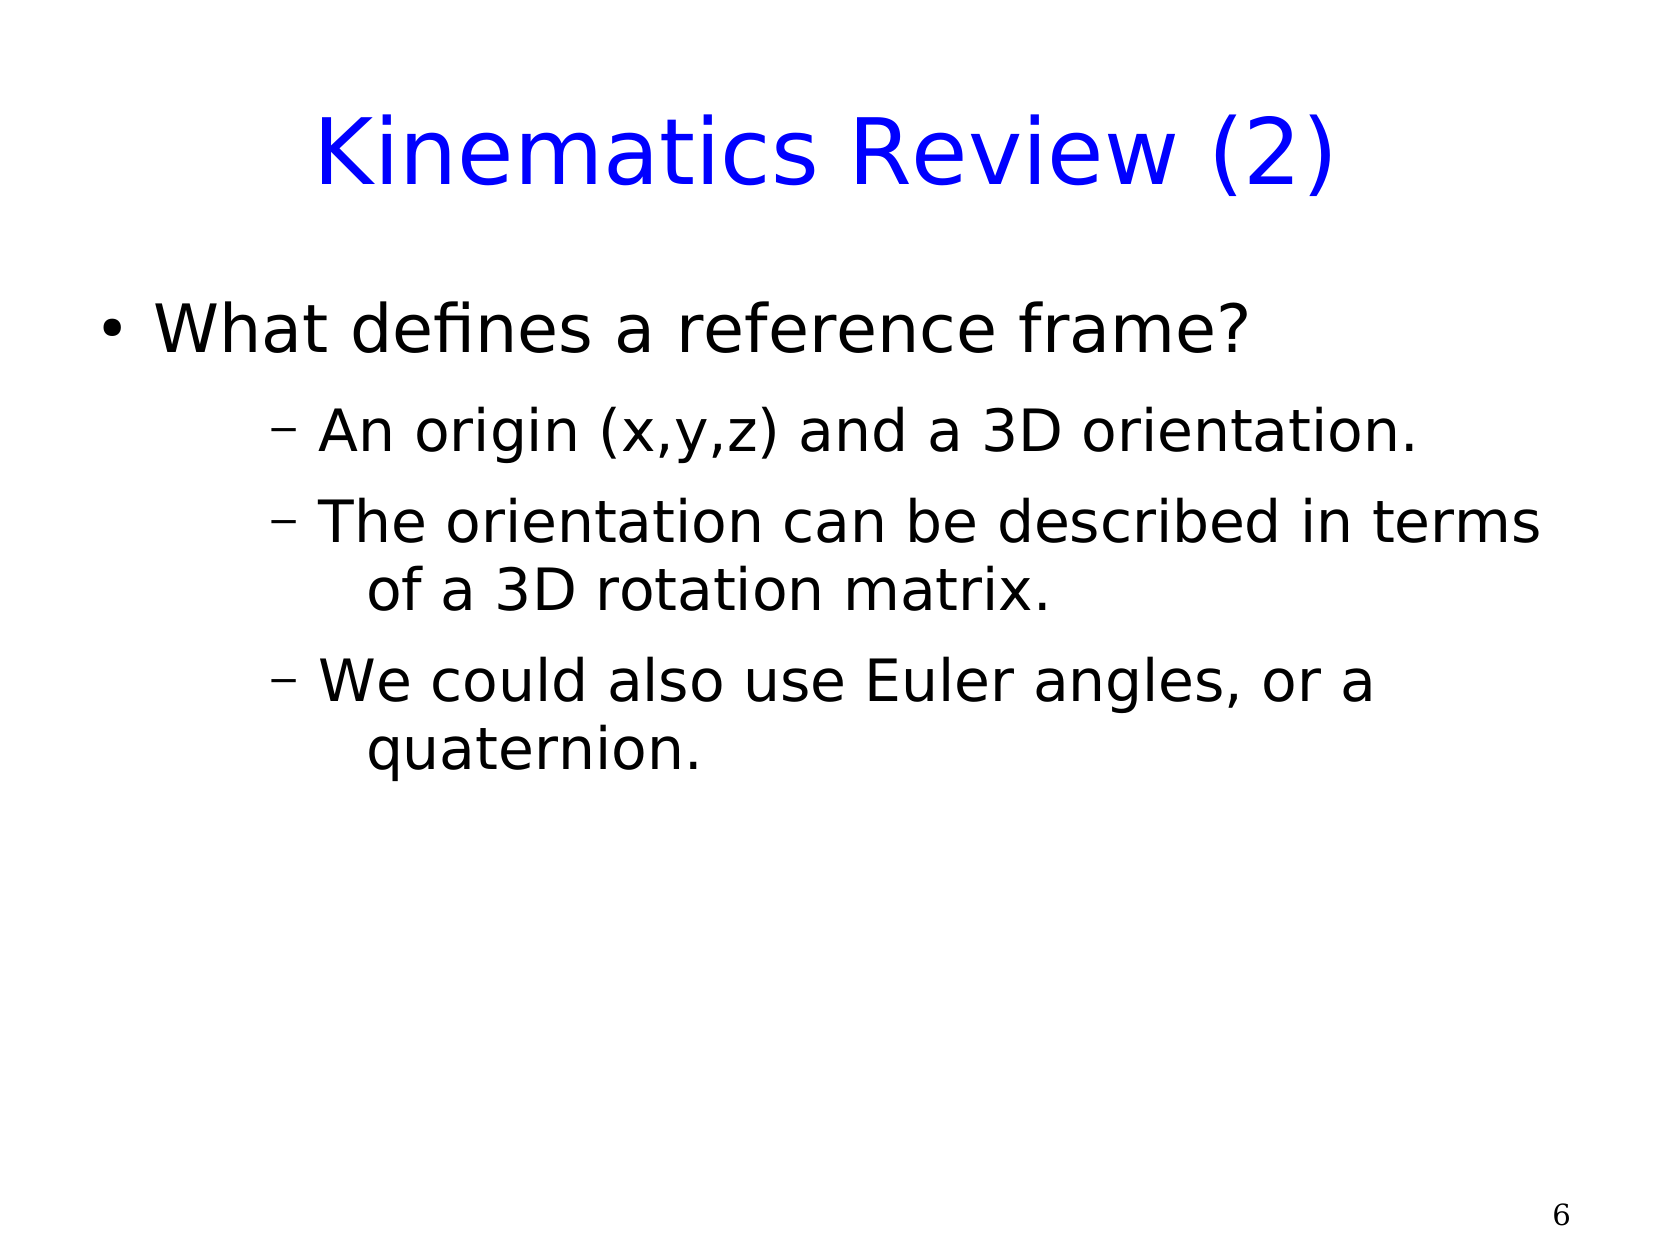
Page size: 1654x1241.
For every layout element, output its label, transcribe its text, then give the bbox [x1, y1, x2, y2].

title Kinematics Review (2) [82, 49, 1571, 257]
list What defines a reference frame? An origin (x,y,z) and a 3D orientation. The orientation can be described in terms of a 3D rotation matrix. We could also use Euler angles, or a quaternion. [82, 290, 1571, 1109]
